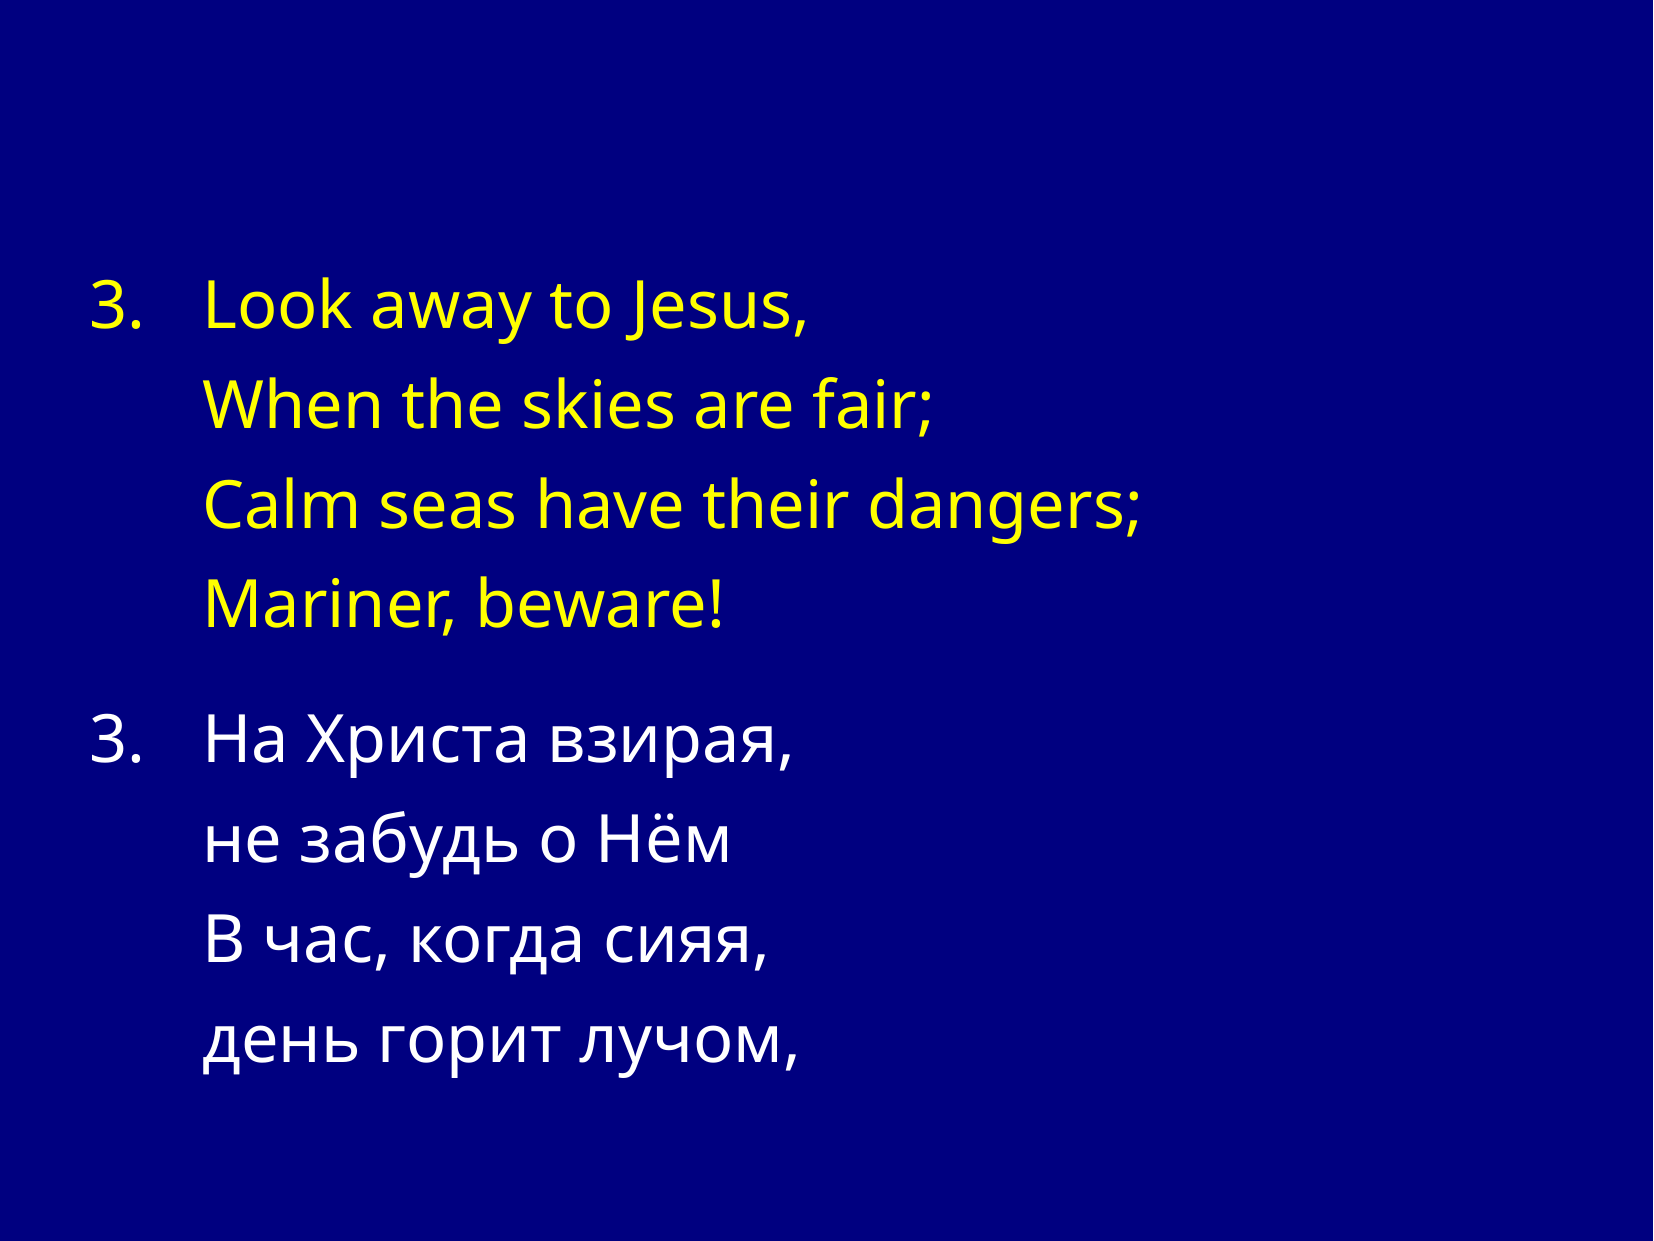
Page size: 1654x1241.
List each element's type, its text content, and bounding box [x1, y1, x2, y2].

text_box 3. Look away to Jesus, When the skies are fair; Calm seas have their dangers; Mariner, beware! [75, 150, 1653, 638]
text_box 3. На Христа взирая, не забудь о Нём В час, когда сияя, день горит лучом, [75, 675, 1576, 1163]
